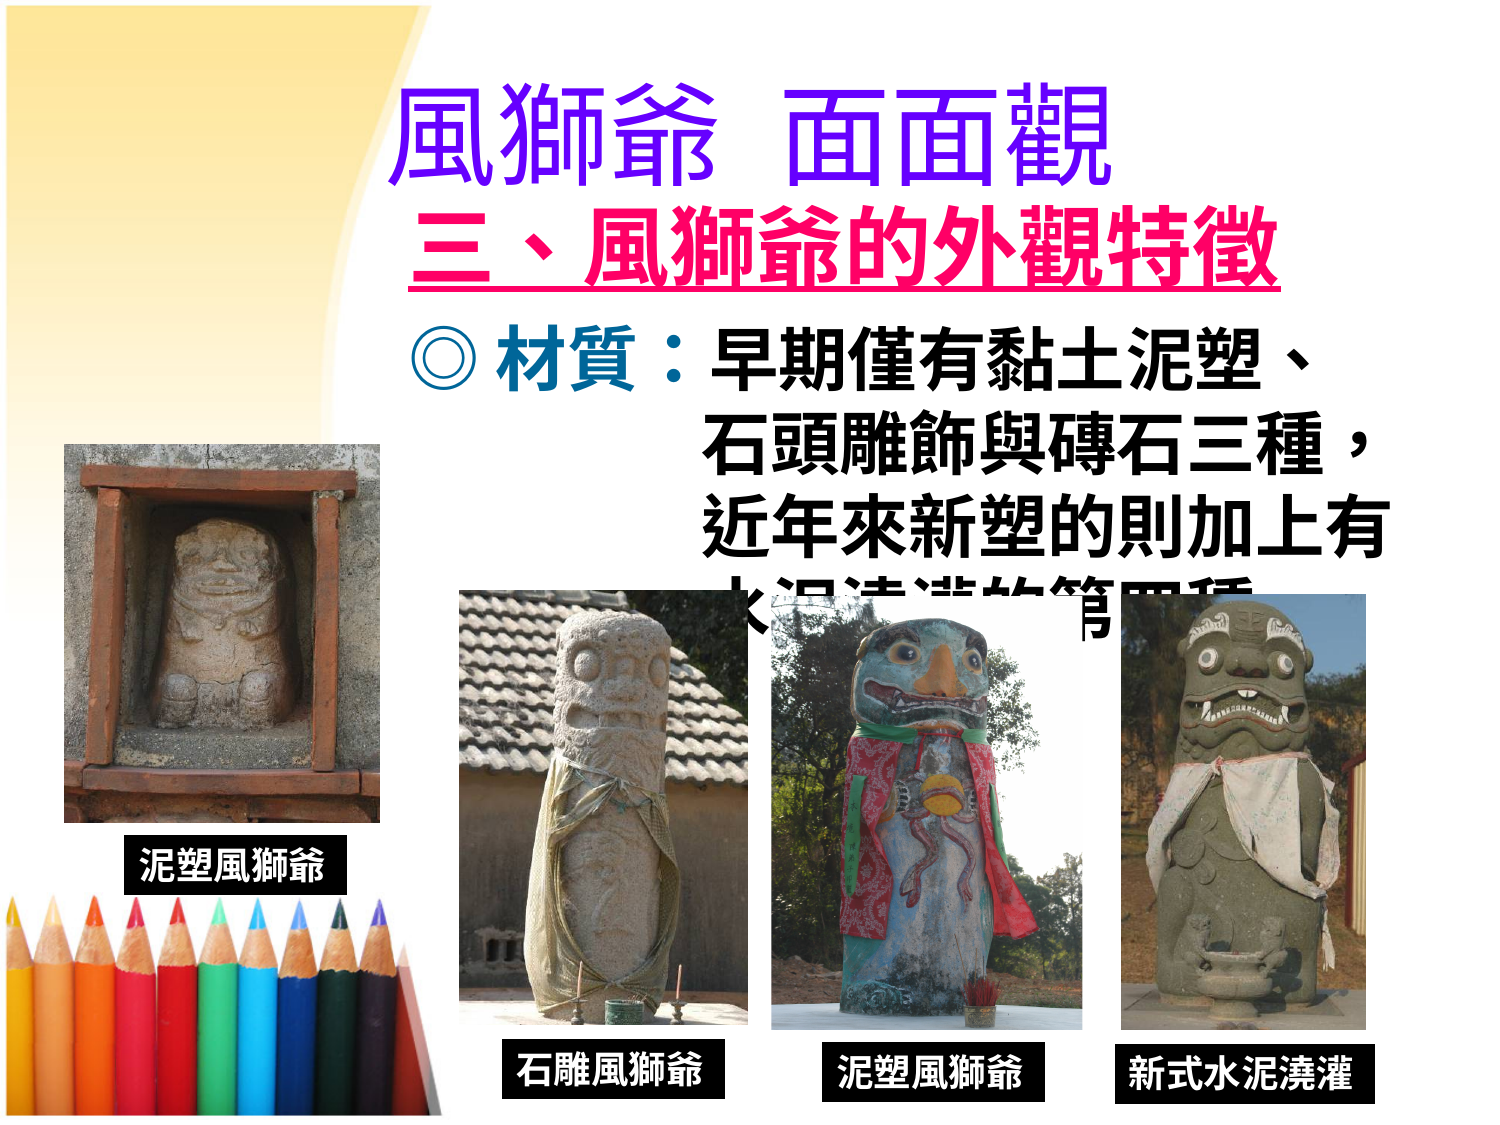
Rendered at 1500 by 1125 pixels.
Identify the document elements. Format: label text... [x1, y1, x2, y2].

text_box 泥塑風獅爺 [821, 1041, 1046, 1103]
picture [0, 0, 1500, 1120]
list 三、風獅爺的外觀特徵 ◎材質：早期僅有黏土泥塑、石頭雕飾與磚石三種，近年來新塑的則加上有水泥澆灌的第四種。 [100, 184, 1412, 681]
title 風獅爺 面面觀 [75, 45, 1426, 221]
text_box 新式水泥澆灌 [1113, 1042, 1377, 1105]
text_box 石雕風獅爺 [501, 1038, 726, 1101]
text_box 泥塑風獅爺 [123, 834, 348, 896]
